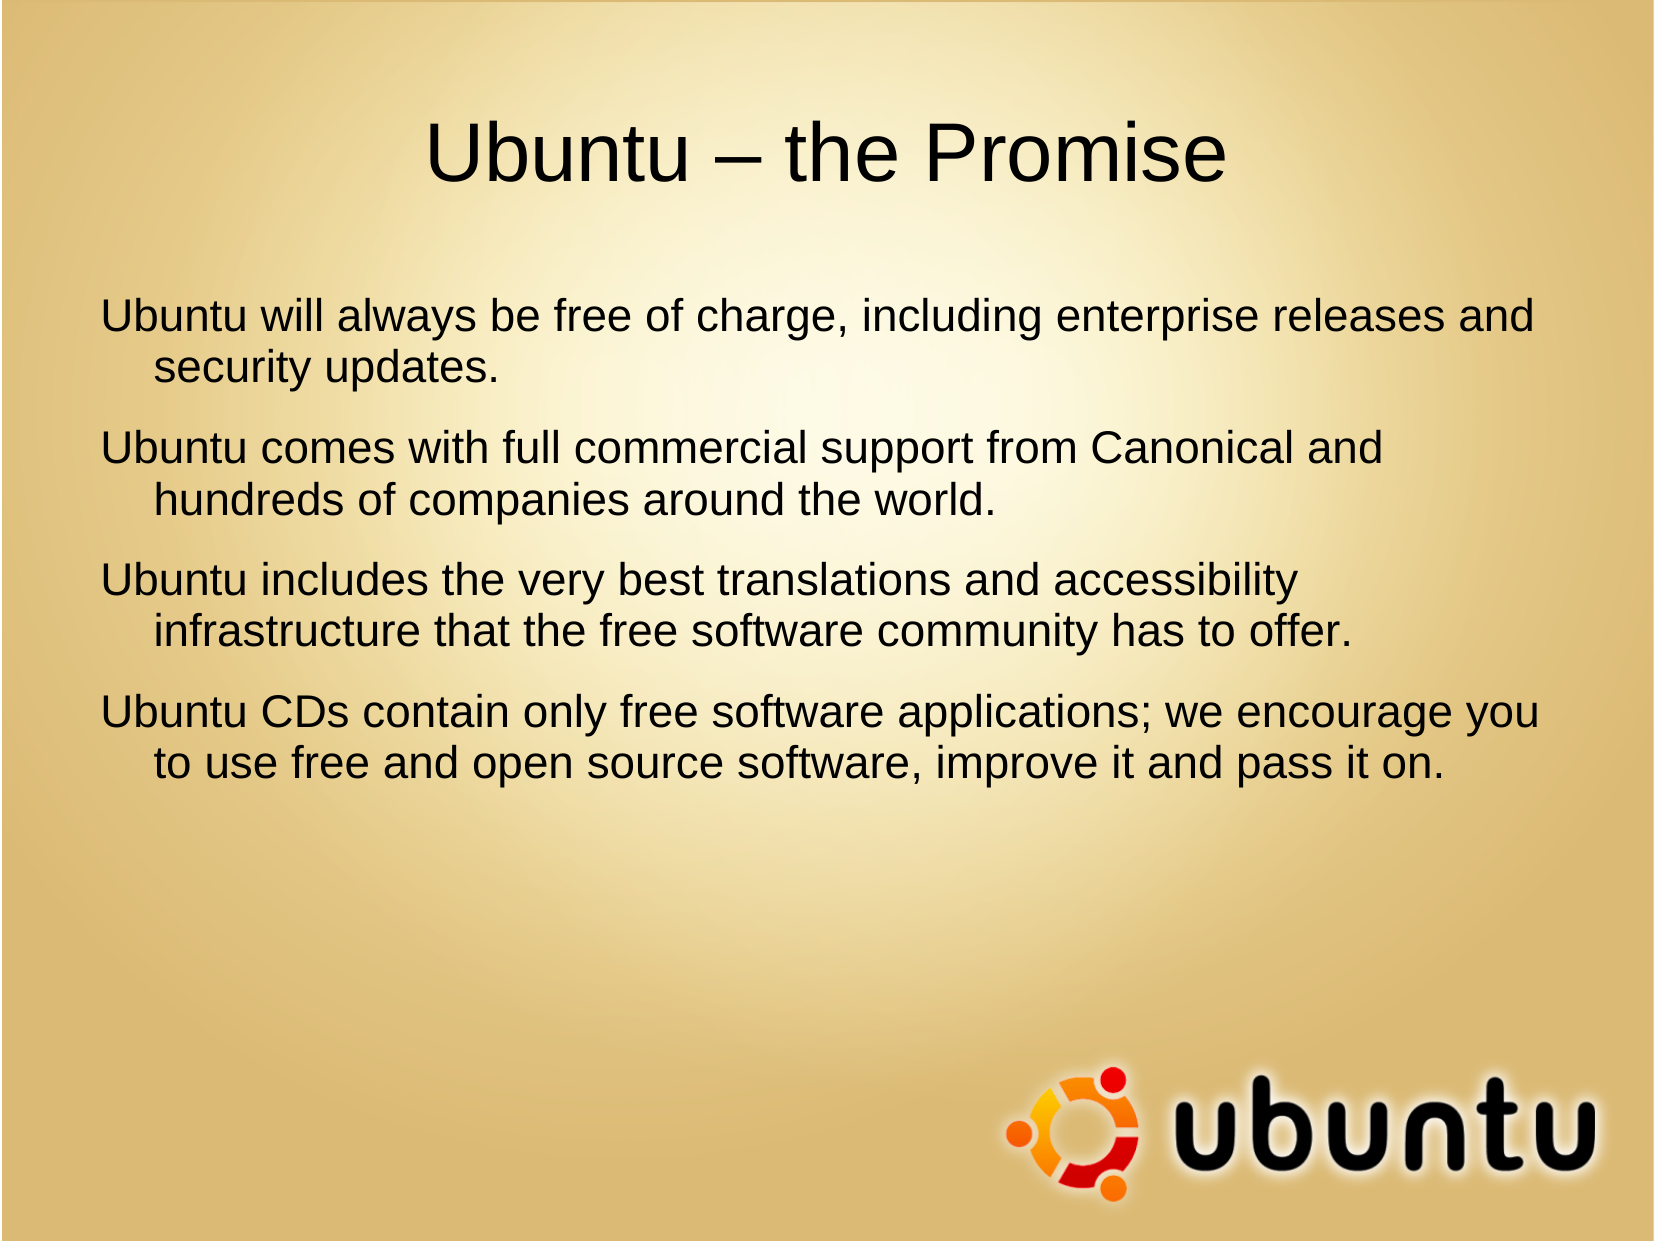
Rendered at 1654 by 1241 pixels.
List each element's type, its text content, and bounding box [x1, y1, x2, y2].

picture [2, 0, 1654, 1241]
title Ubuntu – the Promise [82, 49, 1571, 257]
list Ubuntu will always be free of charge, including enterprise releases and security updates. Ubuntu comes with full commercial support from Canonical and hundreds of companies around the world. Ubuntu includes the very best translations and accessibility infrastructure that the free software community has to offer. Ubuntu CDs contain only free software applications; we encourage you to use free and open source software, improve it and pass it on. [82, 290, 1571, 1109]
